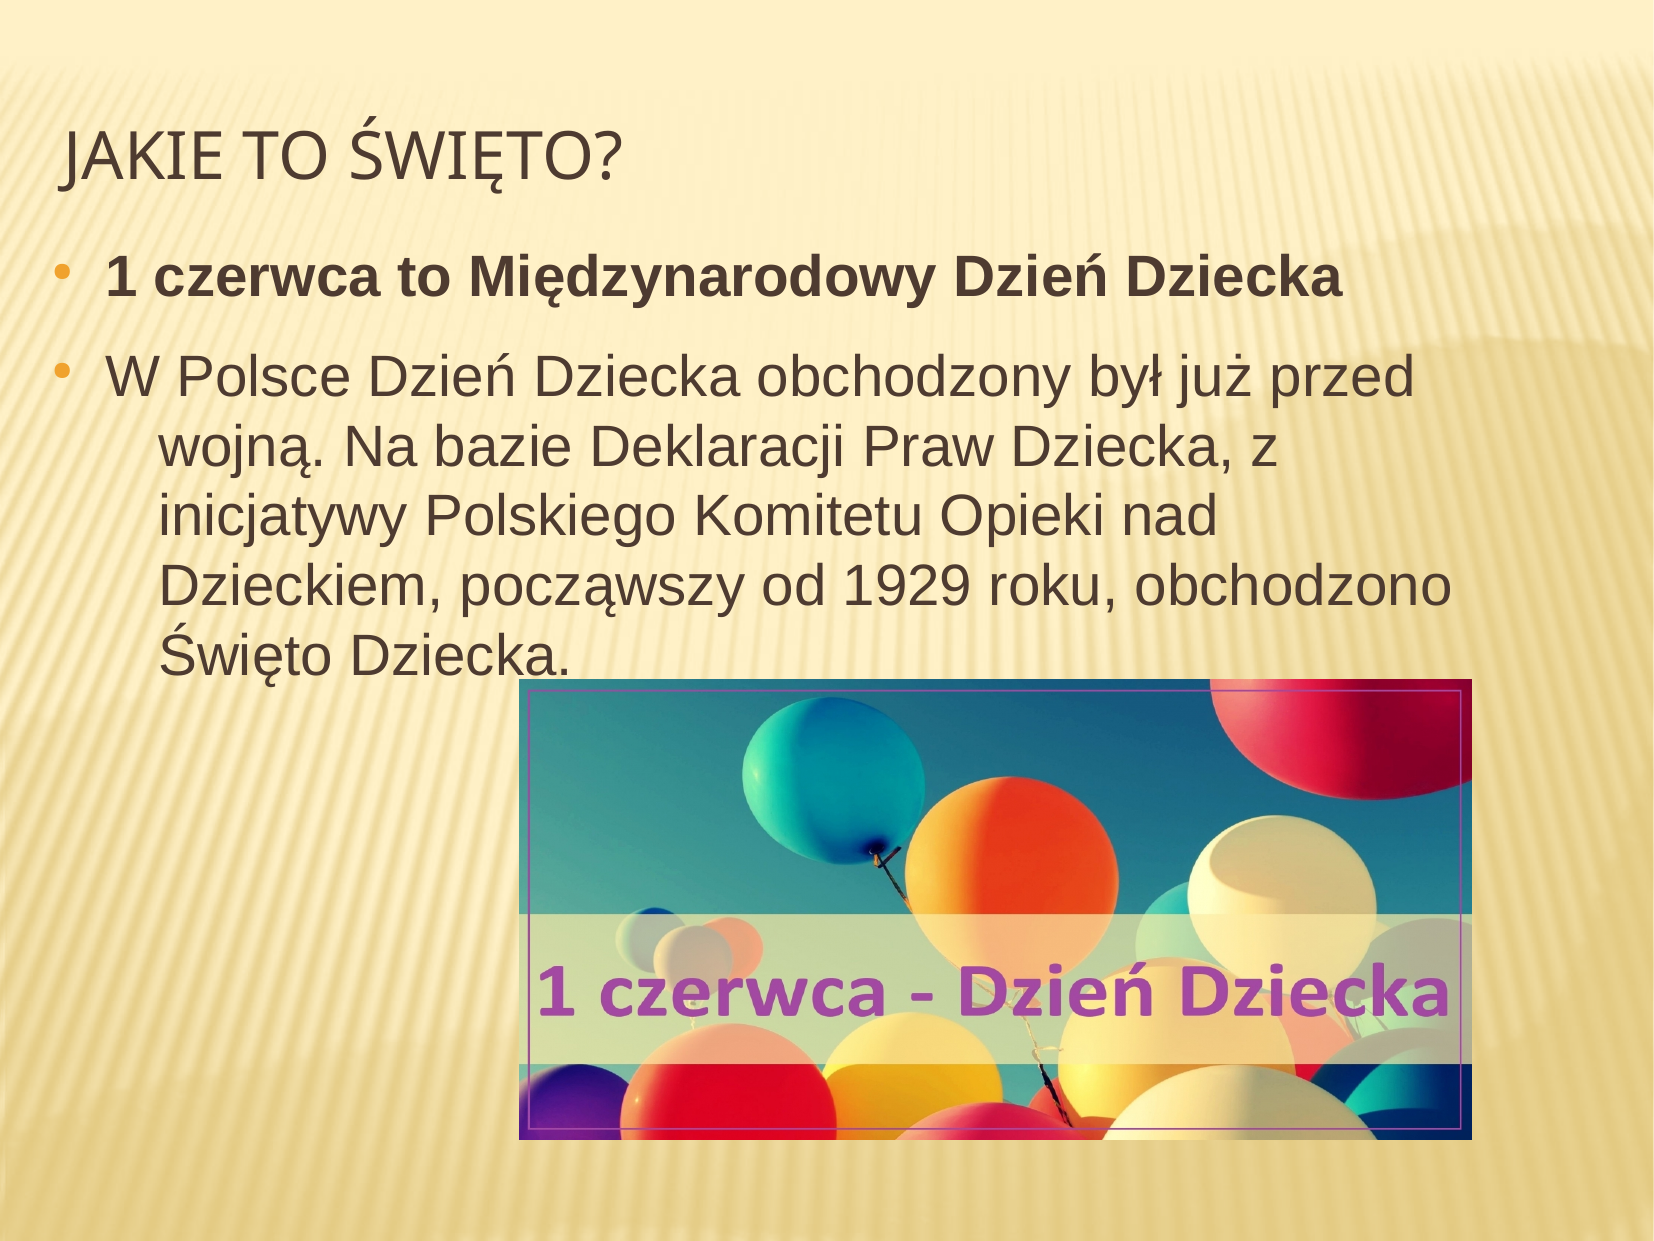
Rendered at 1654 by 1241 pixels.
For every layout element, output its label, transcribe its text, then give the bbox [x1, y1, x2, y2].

picture [519, 679, 1472, 1140]
list 1 czerwca to Międzynarodowy Dzień Dziecka W Polsce Dzień Dziecka obchodzony był już przed wojną. Na bazie Deklaracji Praw Dziecka, z inicjatywy Polskiego Komitetu Opieki nad Dzieckiem, począwszy od 1929 roku, obchodzono Święto Dziecka. [0, 230, 1489, 1049]
title Jakie to święto? [47, 49, 1489, 230]
